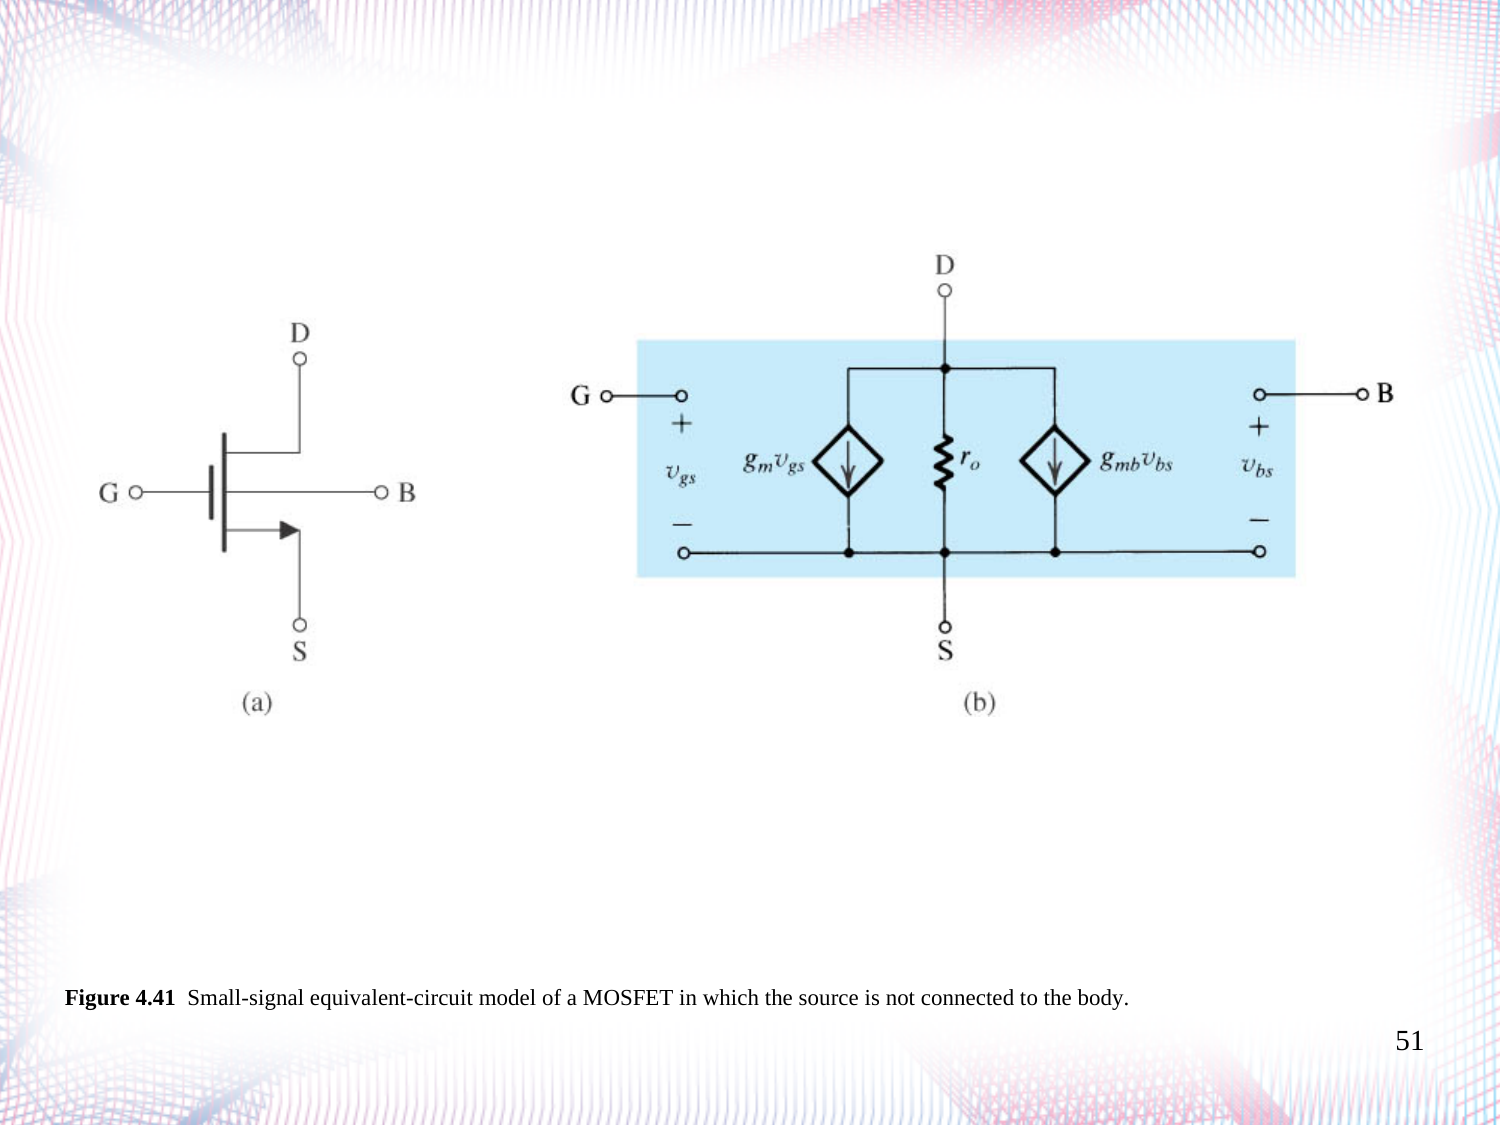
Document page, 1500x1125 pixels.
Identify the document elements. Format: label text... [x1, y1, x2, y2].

text_box Figure 4.41 Small-signal equivalent-circuit model of a MOSFET in which the source is not connected to the body. [49, 975, 1213, 1018]
picture [0, 0, 1500, 1125]
